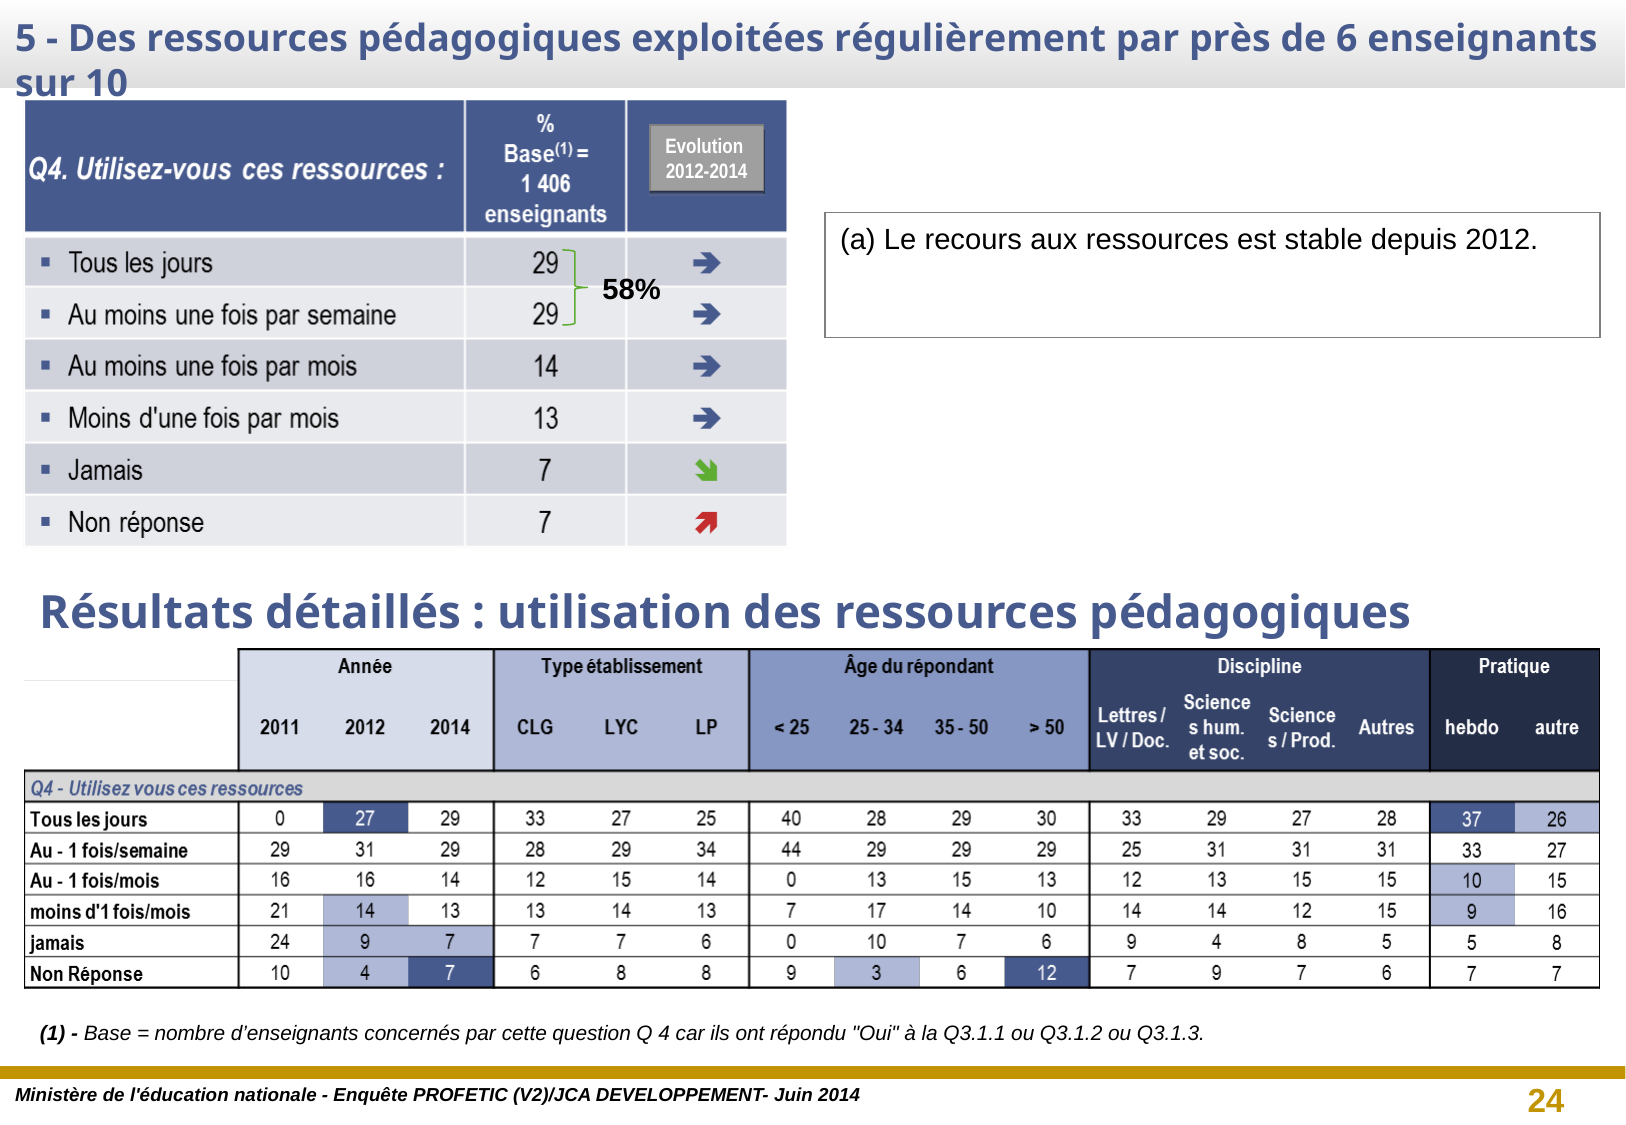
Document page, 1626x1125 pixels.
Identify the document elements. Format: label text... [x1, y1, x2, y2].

text_box 58% [587, 262, 677, 313]
title 5 - Des ressources pédagogiques exploitées régulièrement par près de 6 enseignants sur 10 [0, 0, 1625, 88]
text_box Résultats détaillés : utilisation des ressources pédagogiques [24, 575, 1600, 646]
text_box Ministère de l'éducation nationale - Enquête PROFETIC (V2)/JCA DEVELOPPEMENT- Juin 2014 [0, 1074, 1501, 1125]
text_box Evolution 2012-2014 [650, 125, 764, 191]
picture [8, 99, 788, 557]
text_box (a) Le recours aux ressources est stable depuis 2012. [825, 212, 1600, 338]
text_box 24 [1512, 1071, 1625, 1125]
text_box (1) - Base = nombre d’enseignants concernés par cette question Q 4 car ils ont répondu "Oui" à la Q3.1.1 ou Q3.1.2 ou Q3.1.3. [24, 1012, 1600, 1063]
picture [24, 647, 1600, 999]
